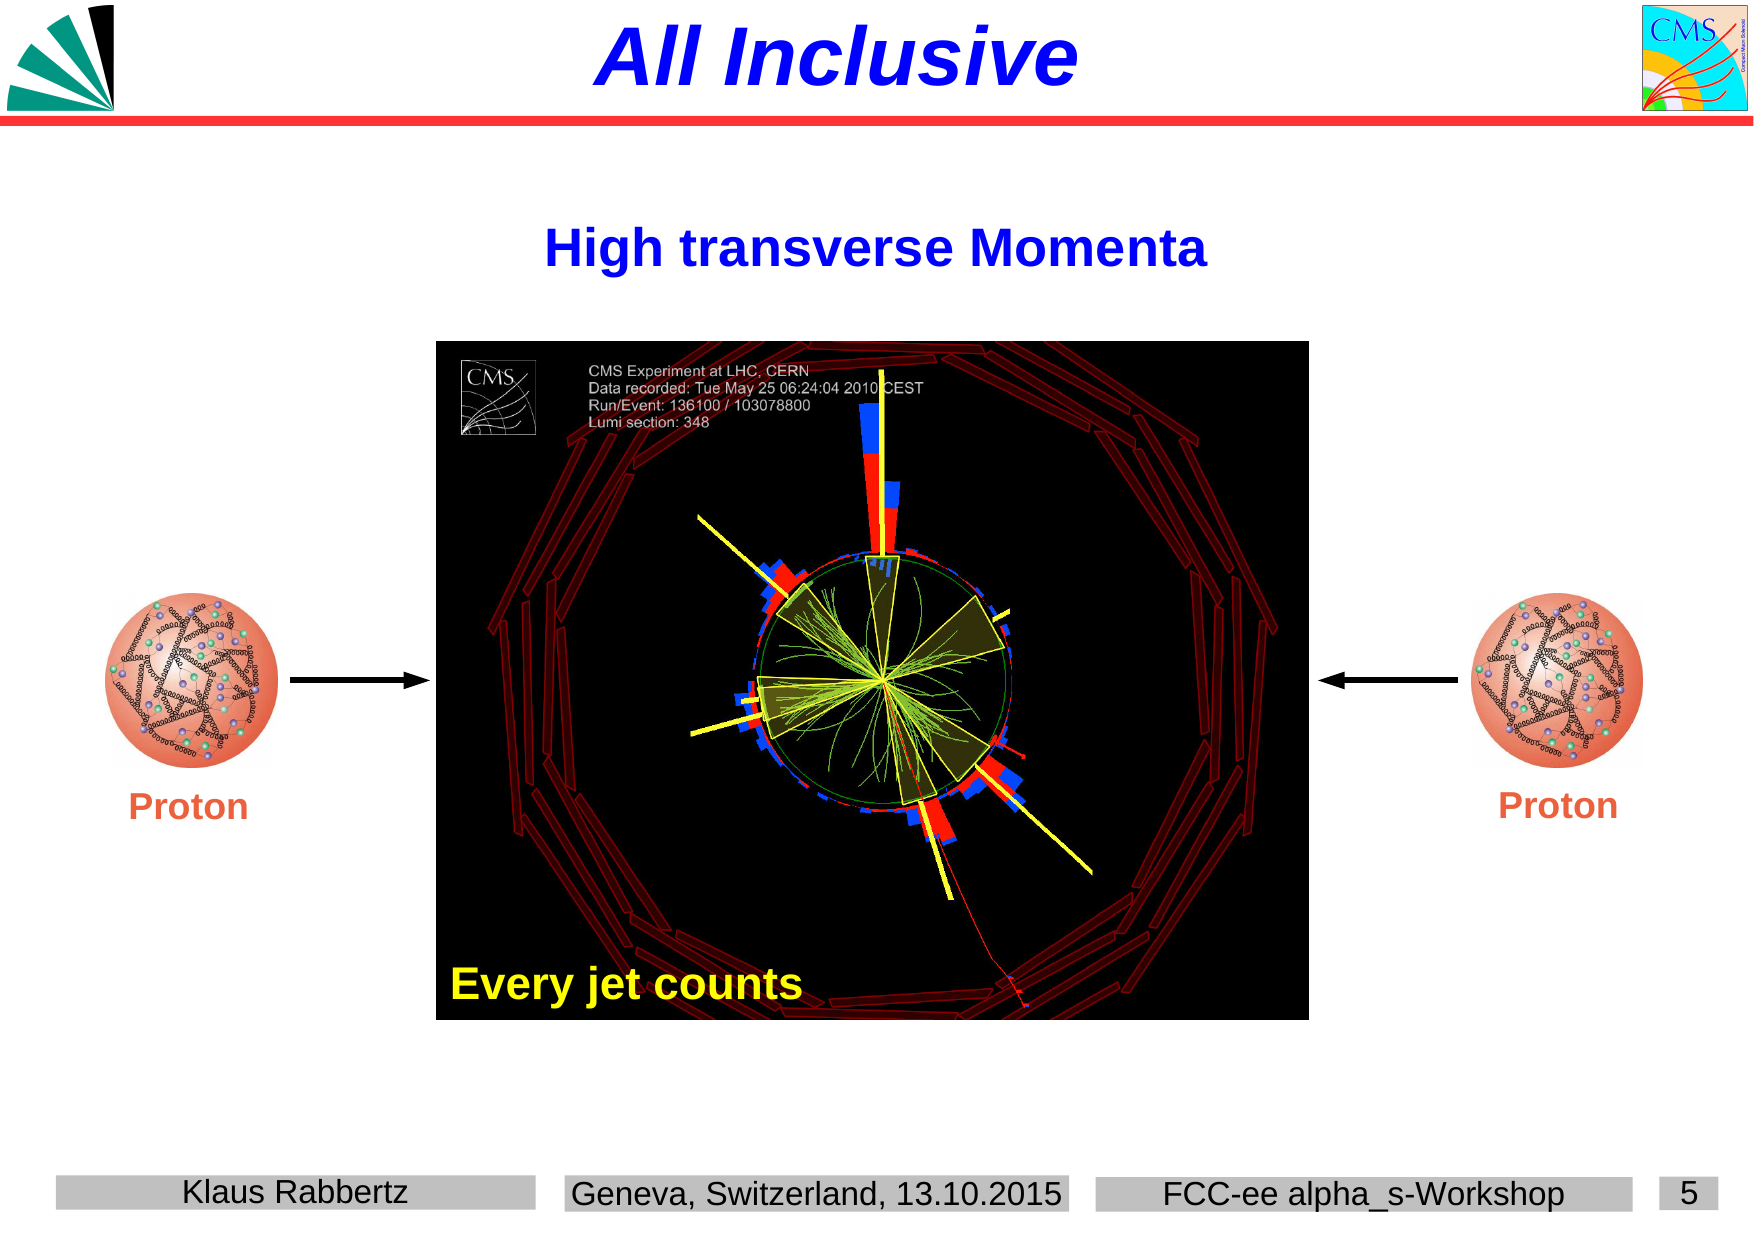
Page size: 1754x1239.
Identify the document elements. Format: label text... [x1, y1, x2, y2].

picture [1471, 593, 1643, 769]
picture [7, 5, 114, 112]
picture [105, 593, 278, 769]
text_box High transverse Momenta [532, 212, 1221, 285]
picture [436, 341, 1309, 1020]
text_box Proton [116, 779, 263, 834]
title All Inclusive [129, 0, 1545, 114]
picture [1642, 5, 1748, 111]
text_box Every jet counts [437, 951, 815, 1016]
text_box Proton [1486, 778, 1632, 834]
